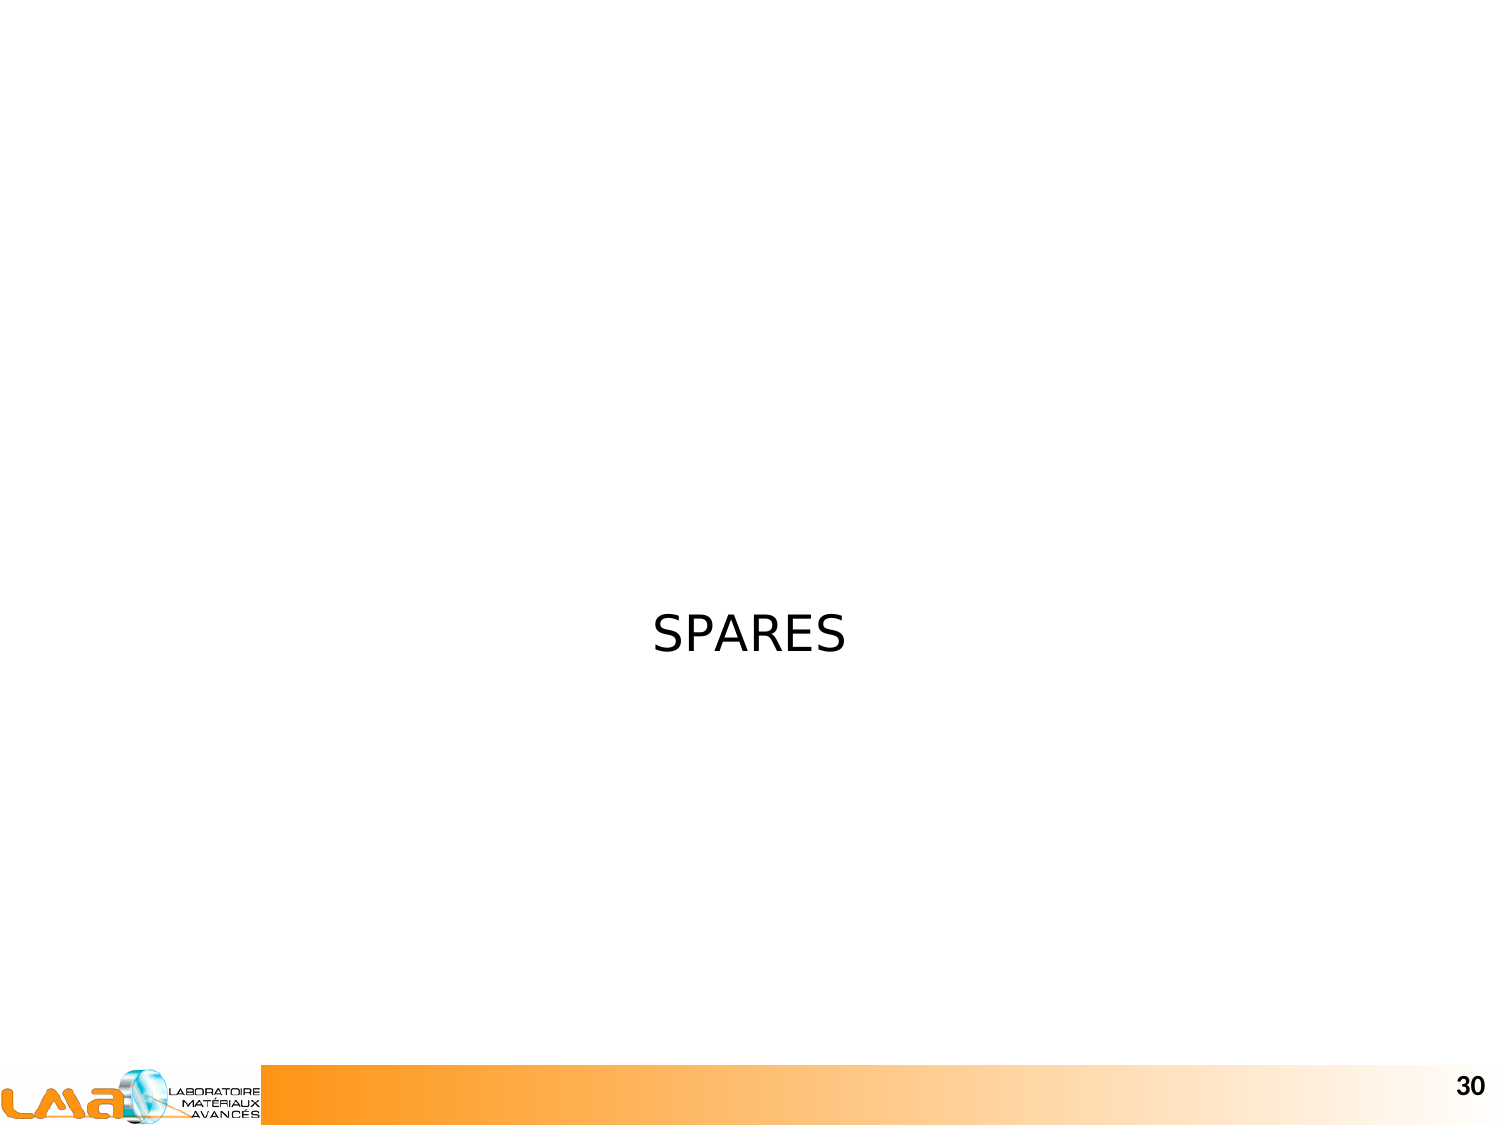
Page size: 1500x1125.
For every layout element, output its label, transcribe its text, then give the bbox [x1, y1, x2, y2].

subtitle SPARES [75, 270, 1425, 999]
picture [0, 1065, 261, 1125]
